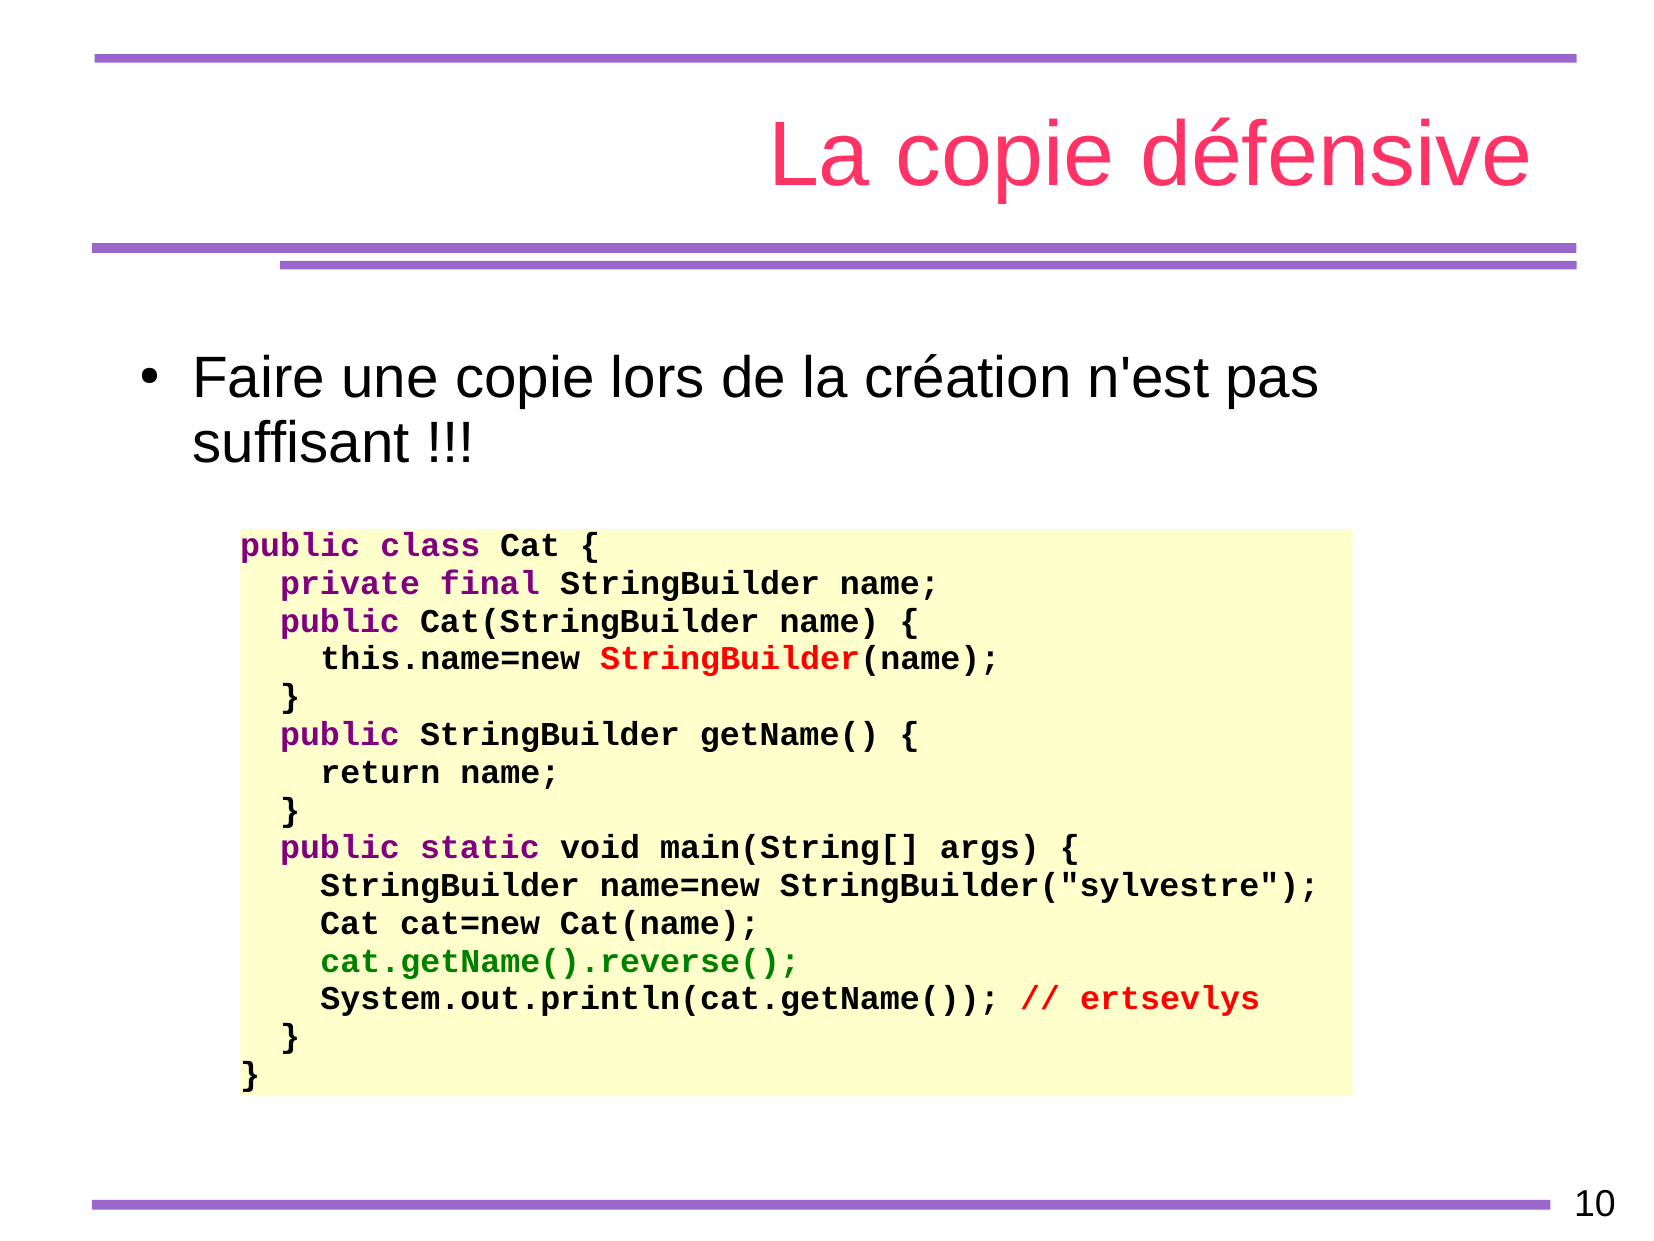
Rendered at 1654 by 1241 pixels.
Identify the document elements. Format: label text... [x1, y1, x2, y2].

list Faire une copie lors de la création n'est pas suffisant !!! [121, 344, 1534, 488]
text_box public class Cat { private final StringBuilder name; public Cat(StringBuilder name) { this.name=new StringBuilder(name); } public StringBuilder getName() { return name; } public static void main(String[] args) { StringBuilder name=new StringBuilder("sylvestre"); Cat cat=new Cat(name); cat.getName().reverse(); System.out.println(cat.getName()); // ertsevlys } } [240, 529, 1353, 1096]
title La copie défensive [121, 49, 1534, 257]
